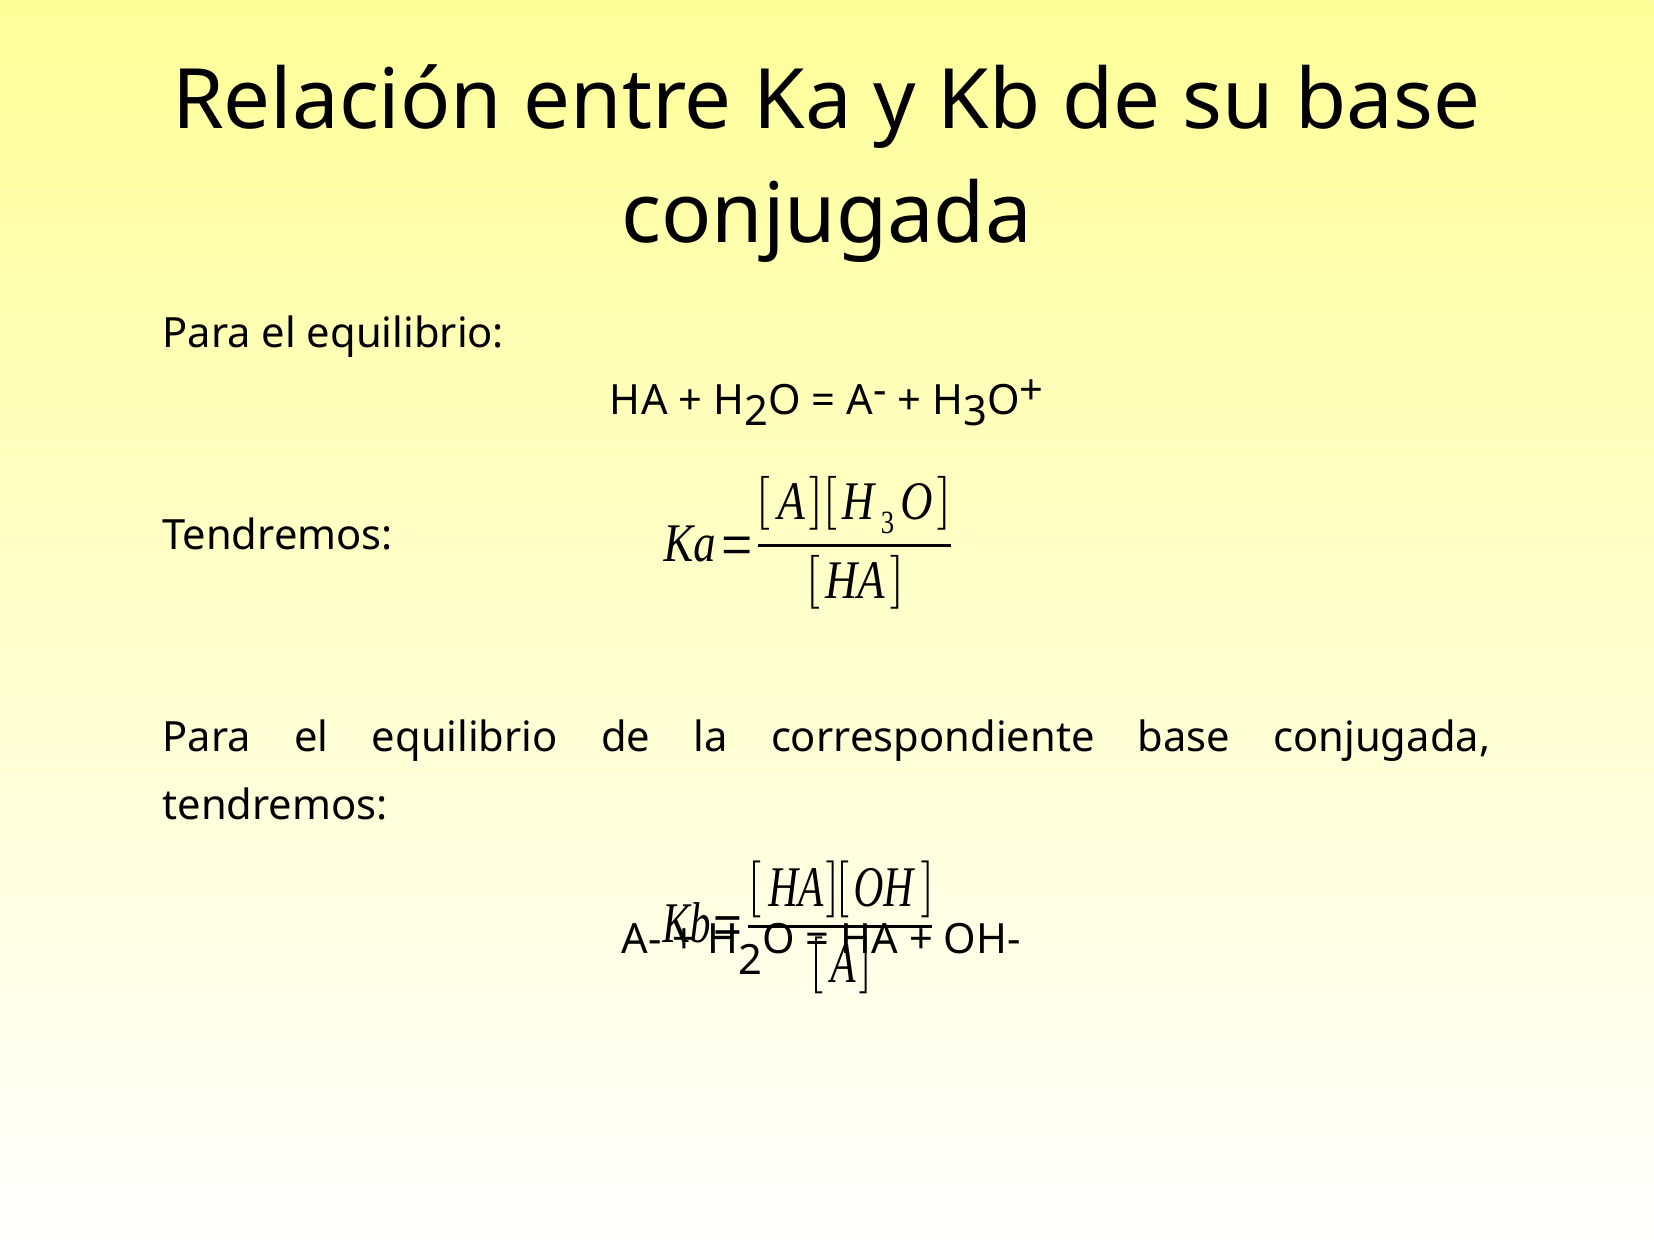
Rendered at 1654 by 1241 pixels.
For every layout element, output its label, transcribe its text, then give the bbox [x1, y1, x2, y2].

text_box Para el equilibrio: HA + H2O = A- + H3O+ Tendremos: Para el equilibrio de la correspondiente base conjugada, tendremos: A- + H2O = HA + OH- De donde se deduce que Ka·Kb=Kw [147, 295, 1506, 1128]
chart [649, 472, 963, 613]
title Relación entre Ka y Kb de su base conjugada [82, 52, 1571, 254]
chart [649, 856, 945, 997]
